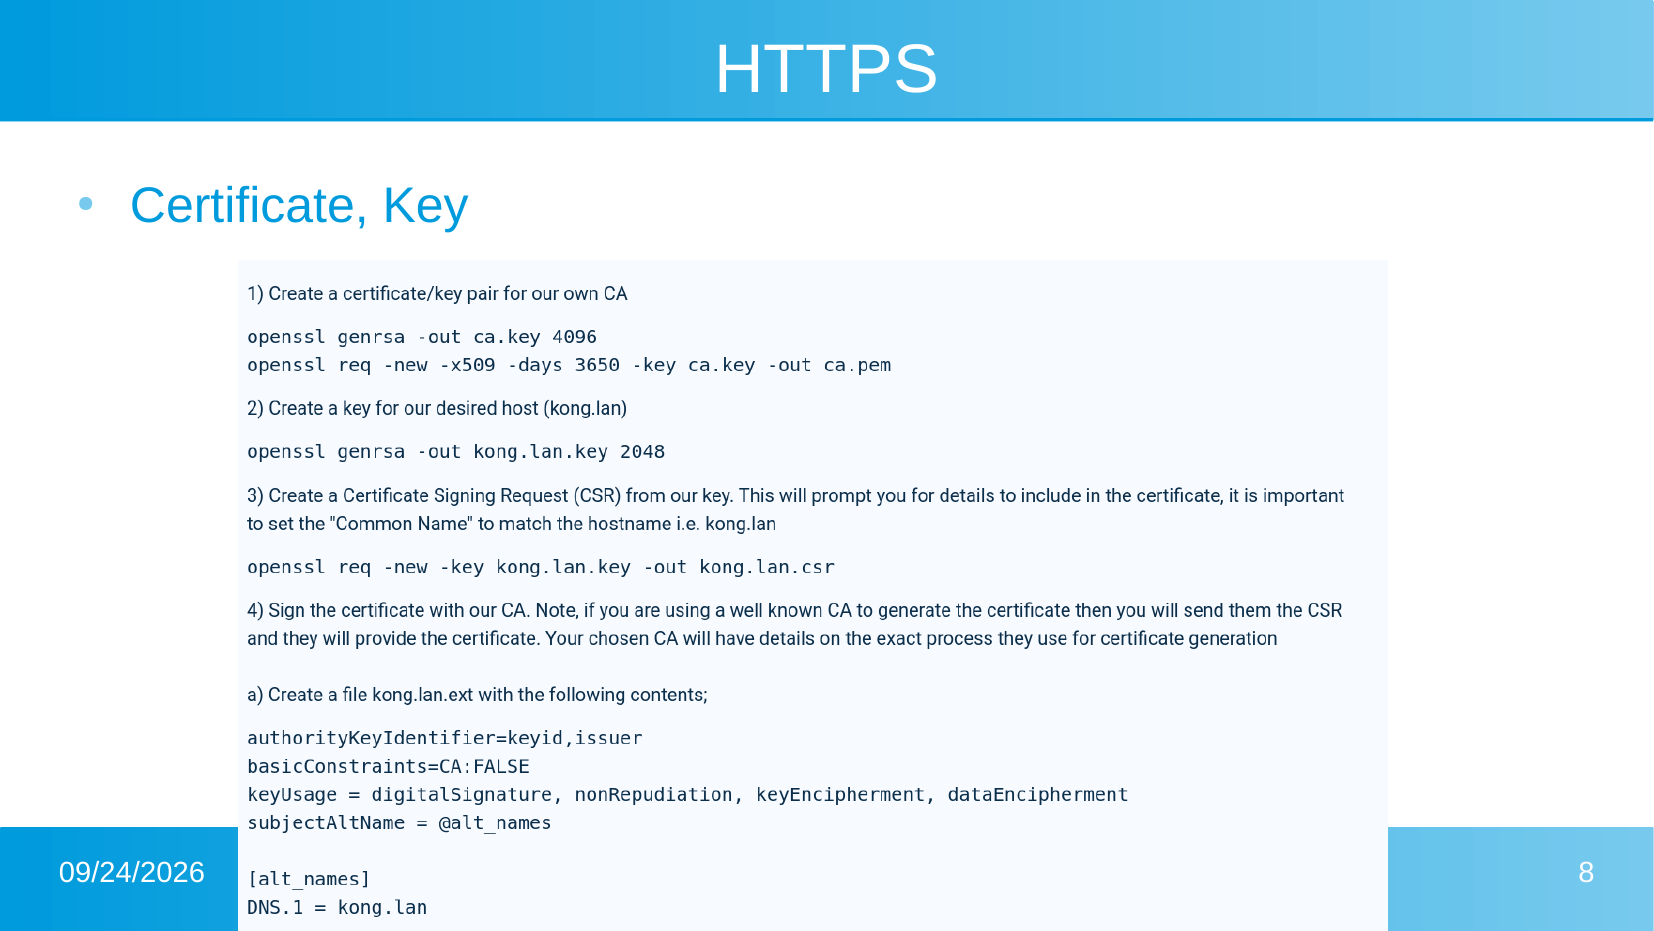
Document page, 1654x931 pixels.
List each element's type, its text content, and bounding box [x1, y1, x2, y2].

picture [238, 260, 1388, 931]
list Certificate, Key [59, 177, 1595, 768]
title HTTPS [59, 29, 1595, 108]
